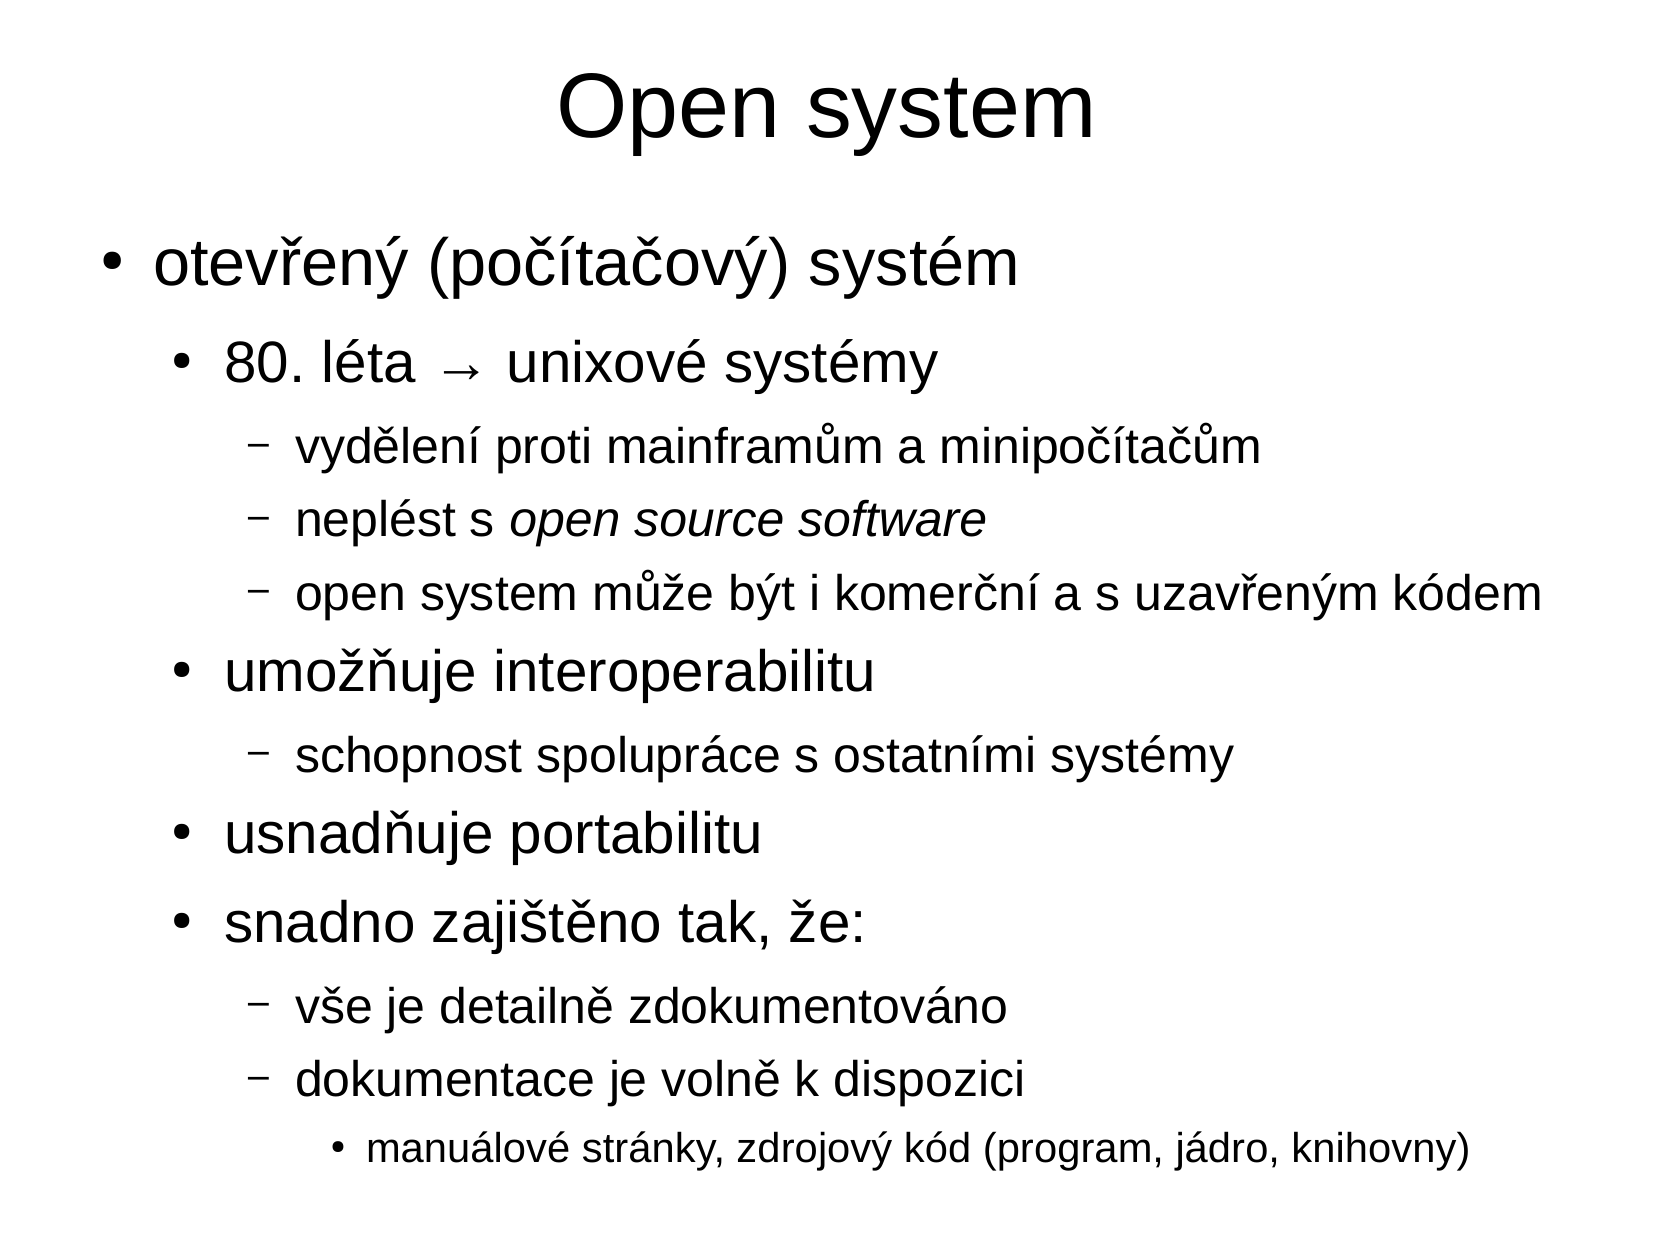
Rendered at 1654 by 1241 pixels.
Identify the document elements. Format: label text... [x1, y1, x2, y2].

title Open system [82, 9, 1571, 202]
list otevřený (počítačový) systém 80. léta → unixové systémy vydělení proti mainframům a minipočítačům neplést s open source software open system může být i komerční a s uzavřeným kódem umožňuje interoperabilitu schopnost spolupráce s ostatními systémy usnadňuje portabilitu snadno zajištěno tak, že: vše je detailně zdokumentováno dokumentace je volně k dispozici manuálové stránky, zdrojový kód (program, jádro, knihovny) [82, 225, 1571, 1172]
